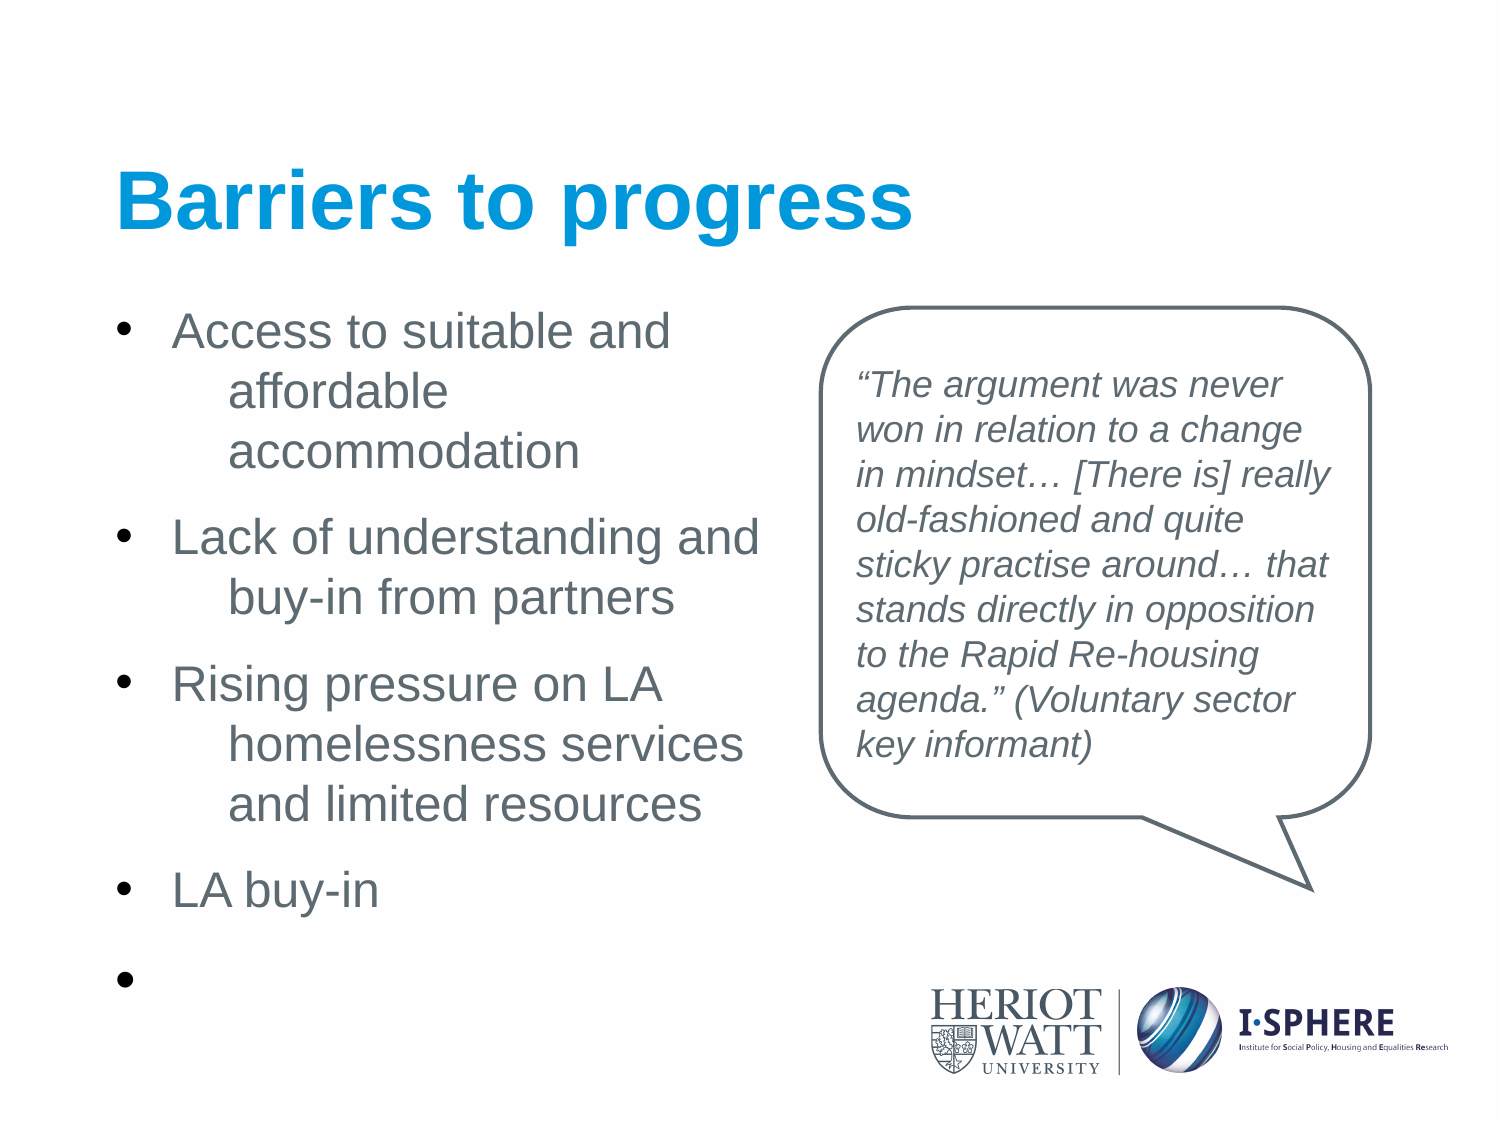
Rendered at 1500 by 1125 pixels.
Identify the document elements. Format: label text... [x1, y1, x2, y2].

text_box “The argument was never won in relation to a change in mindset… [There is] really old-fashioned and quite sticky practise around… that stands directly in opposition to the Rapid Re-housing agenda.” (Voluntary sector key informant) [820, 307, 1371, 889]
title Barriers to progress [100, 90, 1426, 254]
list Access to suitable and affordable accommodation Lack of understanding and buy-in from partners Rising pressure on LA homelessness services and limited resources LA buy-in [100, 290, 821, 1012]
